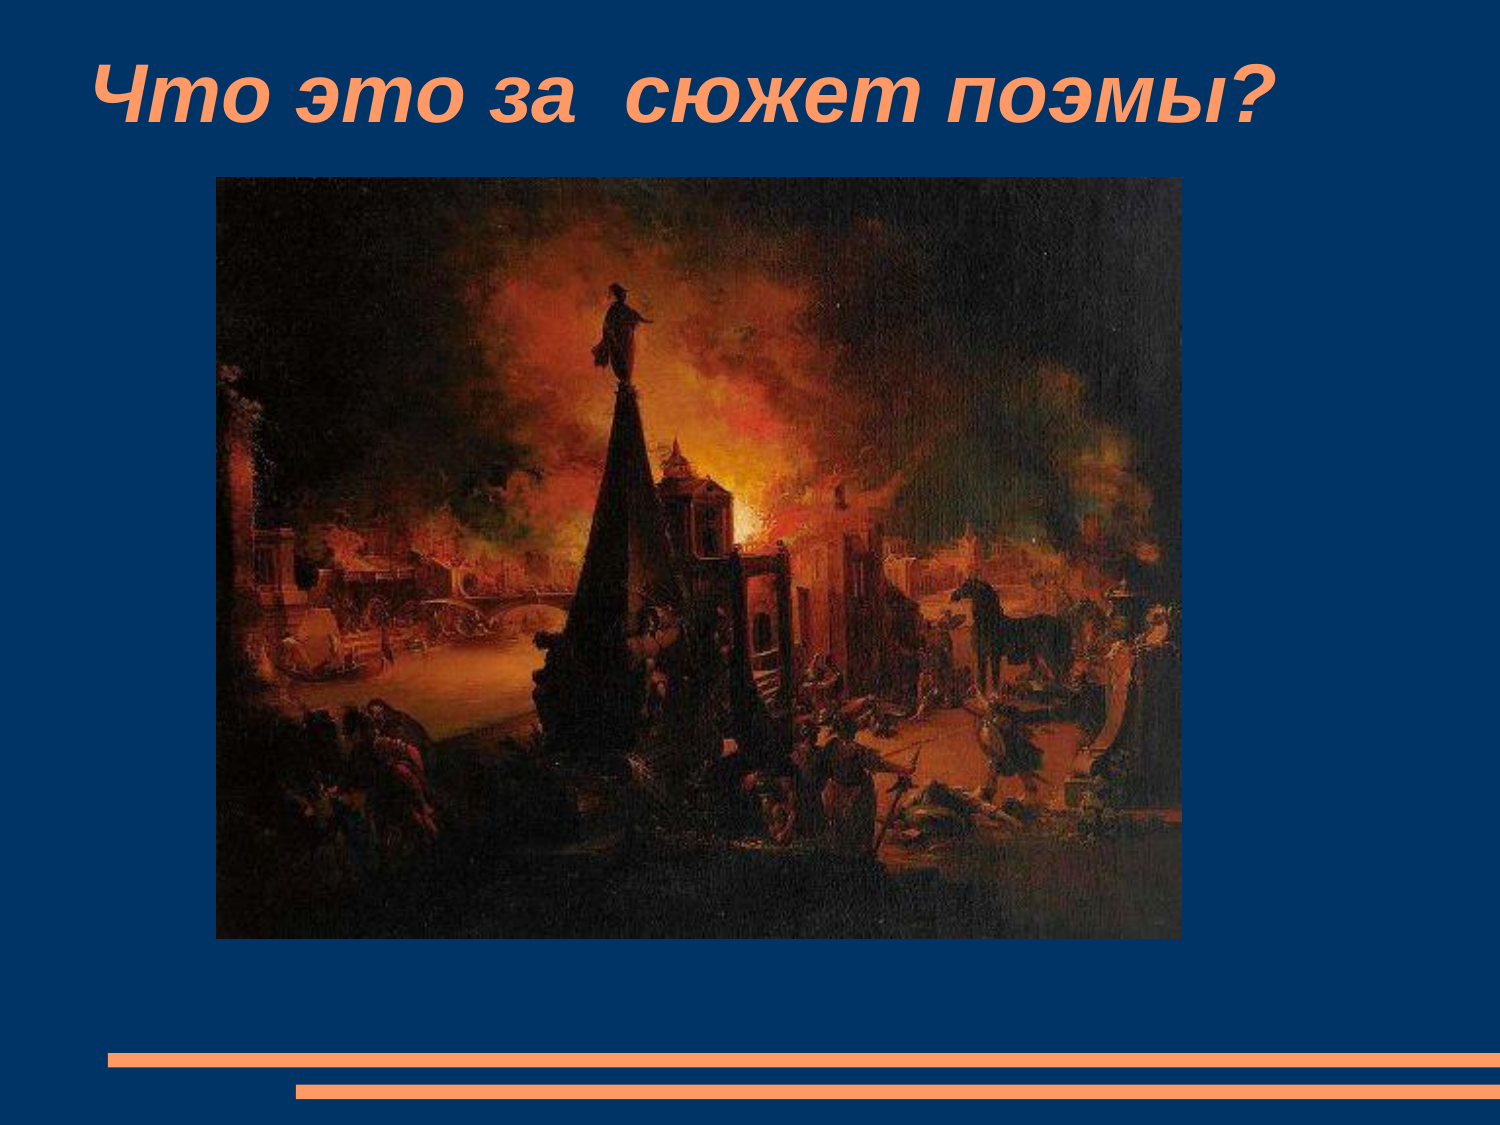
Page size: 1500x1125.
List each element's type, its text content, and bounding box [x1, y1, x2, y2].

picture [216, 424, 1182, 939]
text_box Что это за сюжет поэмы? [88, 0, 1359, 424]
